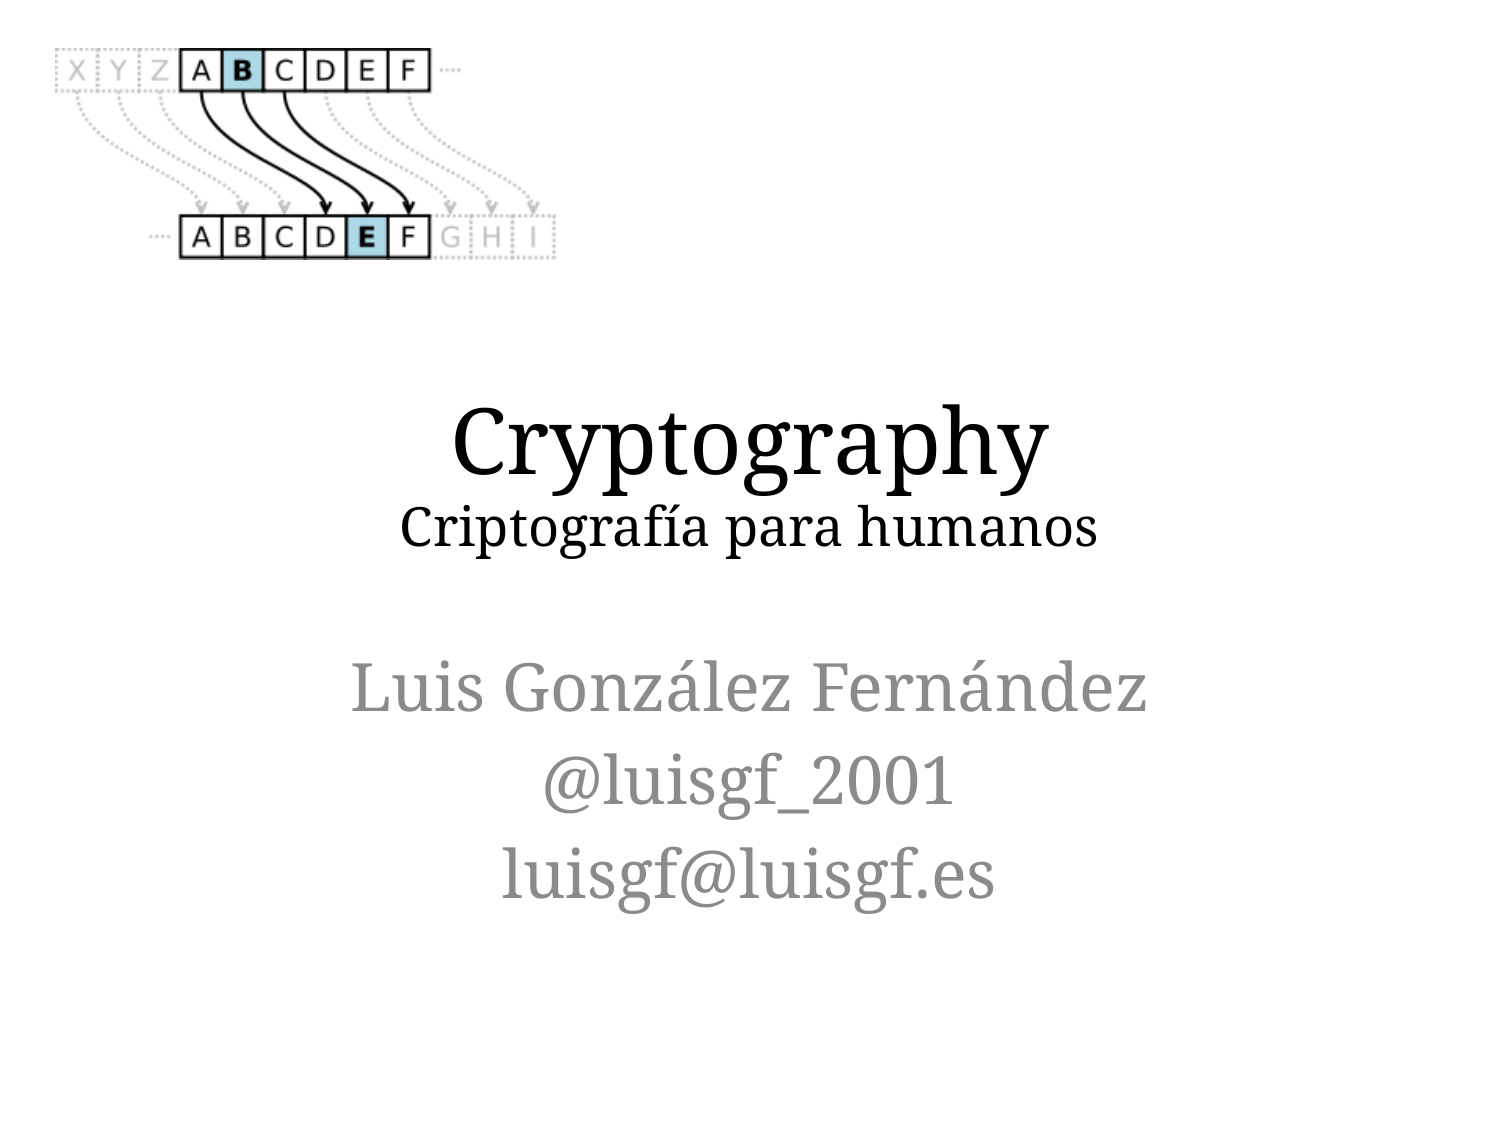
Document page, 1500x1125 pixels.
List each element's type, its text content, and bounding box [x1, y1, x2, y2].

subtitle Luis González Fernández @luisgf_2001 luisgf@luisgf.es [225, 637, 1275, 925]
picture [55, 48, 556, 260]
title Cryptography Criptografía para humanos [112, 349, 1388, 591]
